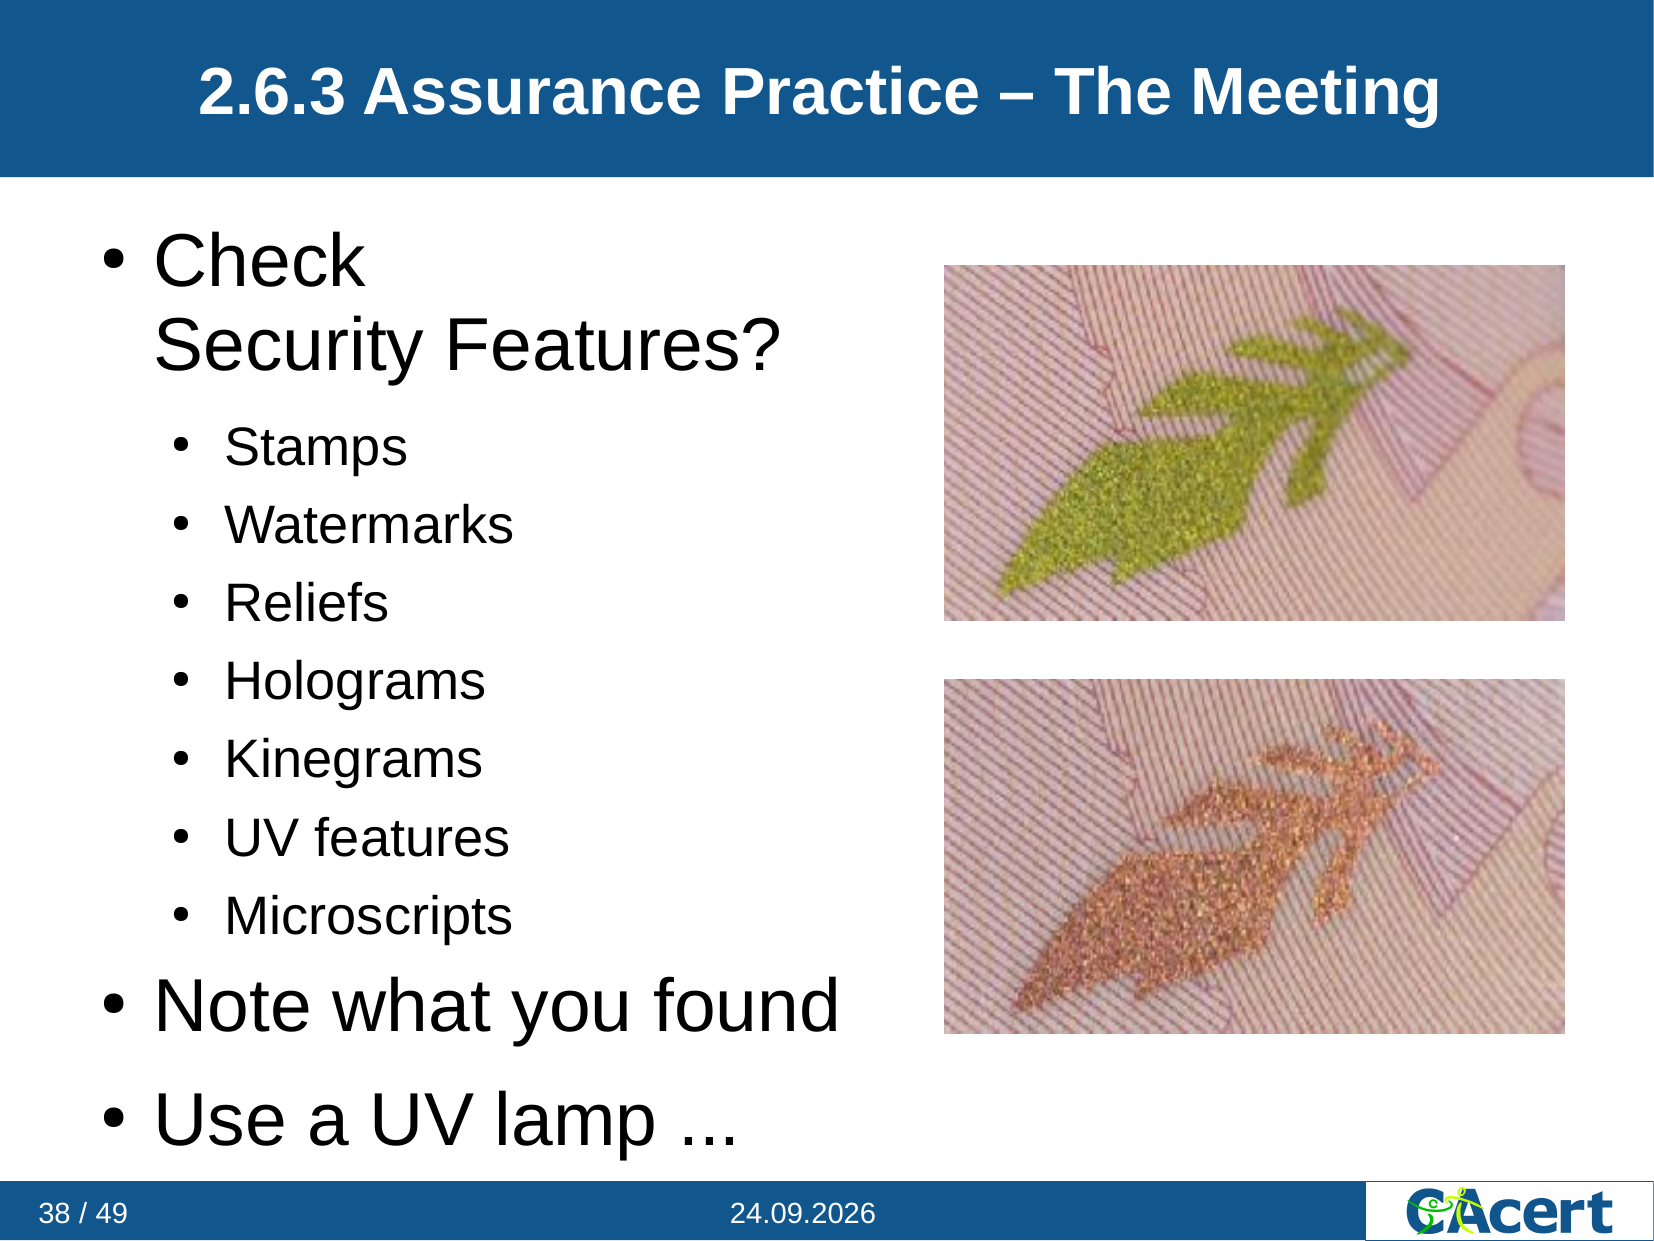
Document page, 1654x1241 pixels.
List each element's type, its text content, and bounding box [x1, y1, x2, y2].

picture [1406, 1186, 1613, 1235]
title 2.6.3 Assurance Practice – The Meeting [76, 17, 1565, 166]
picture [944, 265, 1565, 621]
list Check Security Features? Stamps Watermarks Reliefs Holograms Kinegrams UV features Microscripts Note what you found Use a UV lamp ... [82, 218, 1571, 1162]
picture [944, 679, 1565, 1034]
